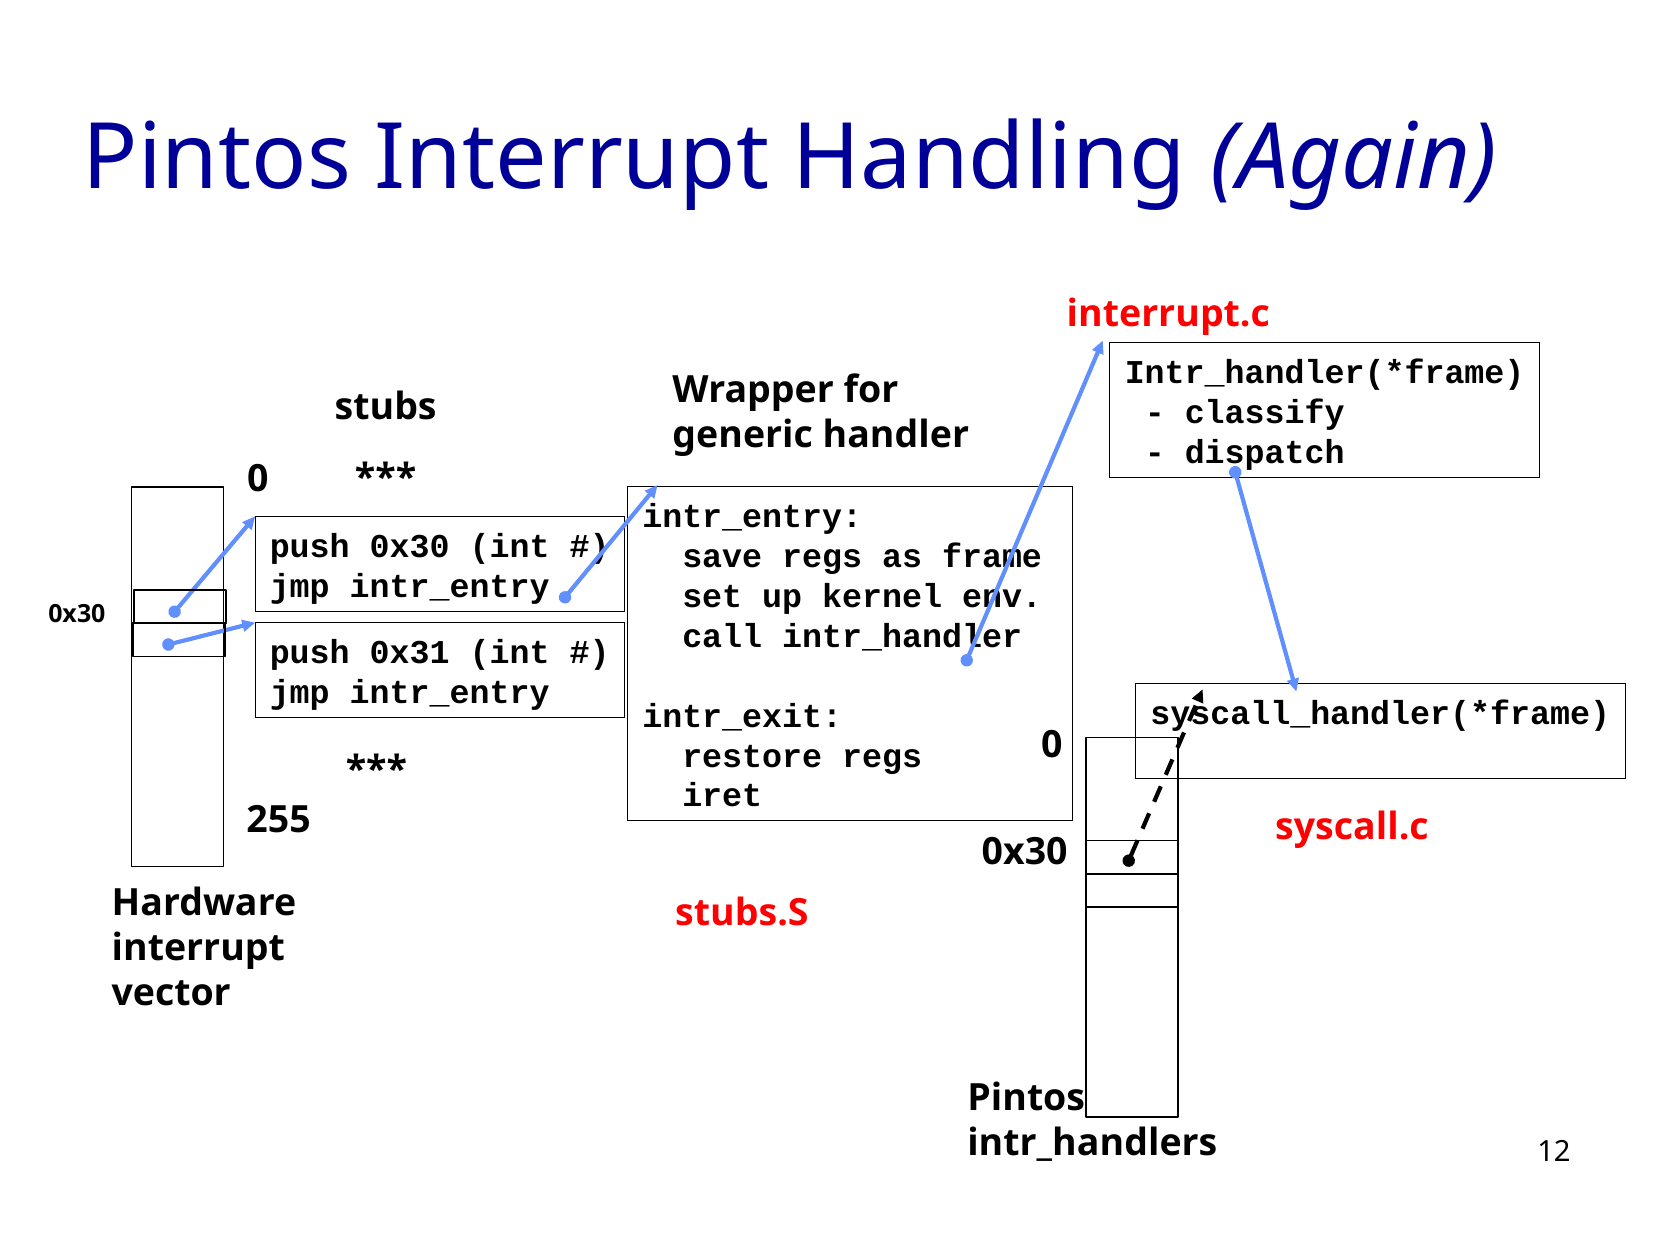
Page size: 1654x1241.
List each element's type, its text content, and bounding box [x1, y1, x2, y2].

text_box syscall_handler(*frame) [1135, 683, 1626, 779]
title Pintos Interrupt Handling (Again) [82, 49, 1571, 257]
text_box intr_entry: save regs as frame set up kernel env. call intr_handler intr_exit: restore regs iret [627, 486, 1073, 821]
text_box syscall.c [1260, 794, 1445, 855]
text_box 0 [1026, 712, 1078, 773]
text_box interrupt.c [1051, 281, 1285, 342]
text_box *** [331, 737, 423, 798]
text_box 0x30 [966, 819, 1093, 880]
text_box 0x30 [33, 589, 128, 635]
text_box push 0x31 (int #) jmp intr_entry [255, 622, 625, 718]
text_box stubs.S [660, 880, 824, 941]
text_box 0 [232, 446, 284, 506]
text_box *** [340, 445, 432, 506]
text_box push 0x30 (int #) jmp intr_entry [255, 516, 625, 612]
text_box Wrapper for generic handler [657, 357, 992, 463]
text_box Pintos intr_handlers [952, 1065, 1236, 1170]
text_box stubs [319, 374, 452, 435]
text_box 255 [231, 787, 326, 848]
text_box Intr_handler(*frame) - classify - dispatch [1109, 342, 1540, 478]
text_box Hardware interrupt vector [96, 870, 360, 1021]
